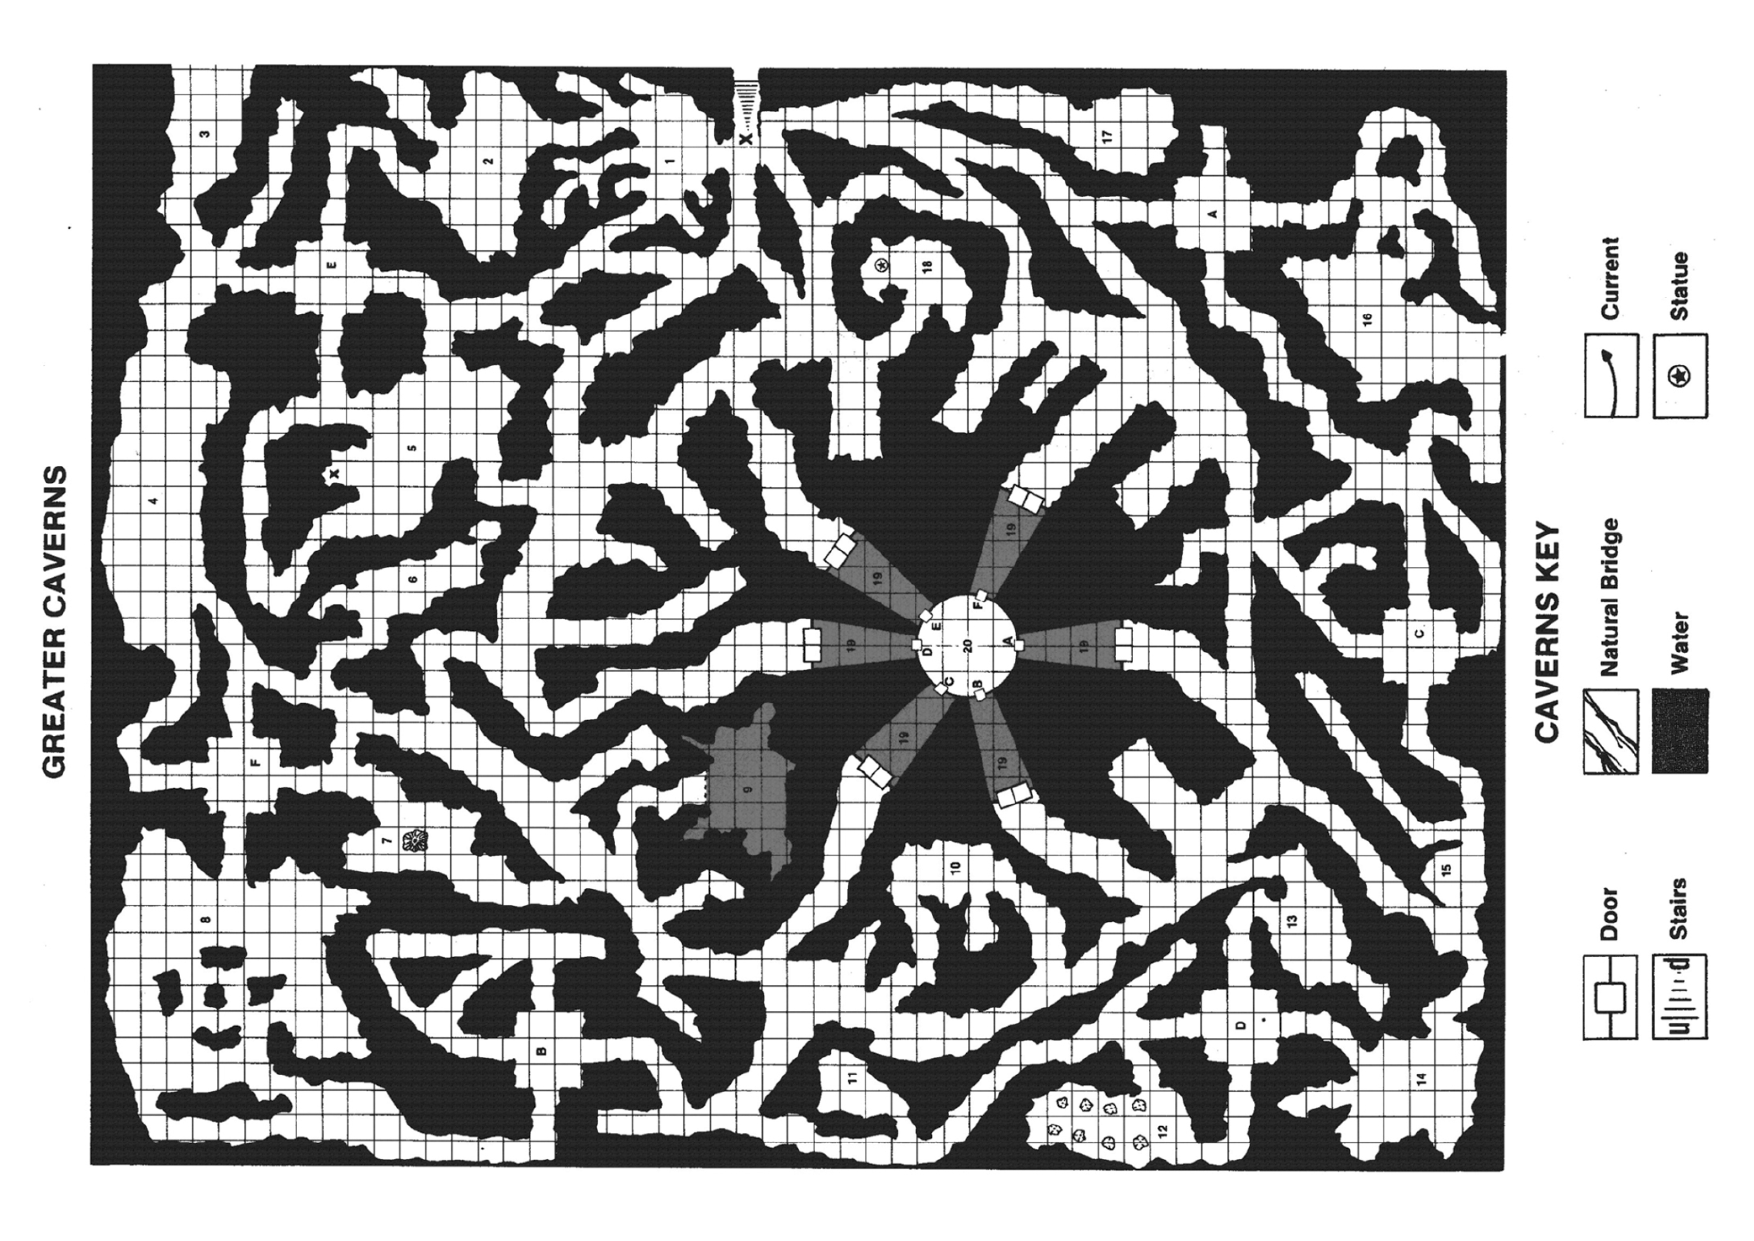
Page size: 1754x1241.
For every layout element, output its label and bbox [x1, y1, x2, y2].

picture [29, 61, 1718, 1176]
